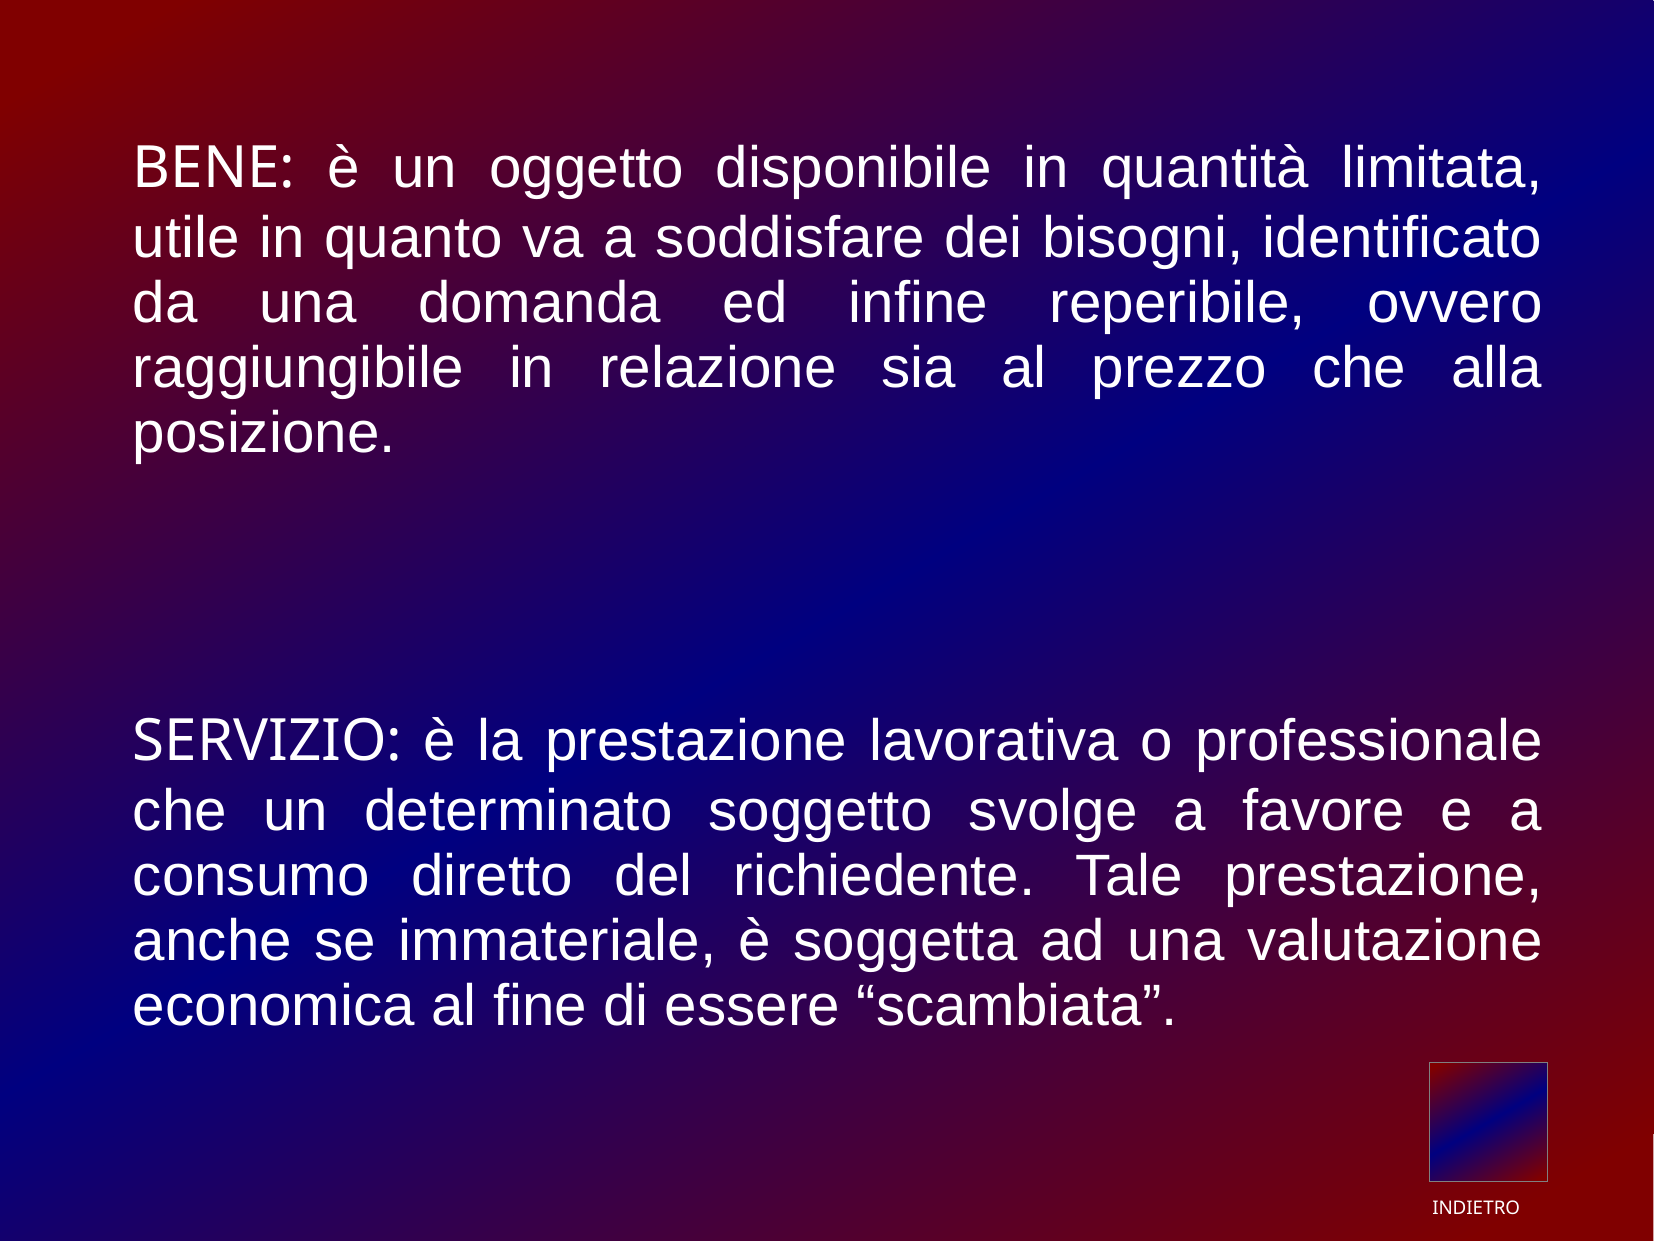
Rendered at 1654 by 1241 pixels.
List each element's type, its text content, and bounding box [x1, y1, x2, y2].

text_box [1429, 1062, 1548, 1182]
text_box BENE: è un oggetto disponibile in quantità limitata, utile in quanto va a soddisfare dei bisogni, identificato da una domanda ed infine reperibile, ovvero raggiungibile in relazione sia al prezzo che alla posizione. [118, 118, 1560, 469]
text_box INDIETRO [1405, 1187, 1548, 1241]
text_box SERVIZIO: è la prestazione lavorativa o professionale che un determinato soggetto svolge a favore e a consumo diretto del richiedente. Tale prestazione, anche se immateriale, è soggetta ad una valutazione economica al fine di essere “scambiata”. [118, 691, 1560, 1042]
